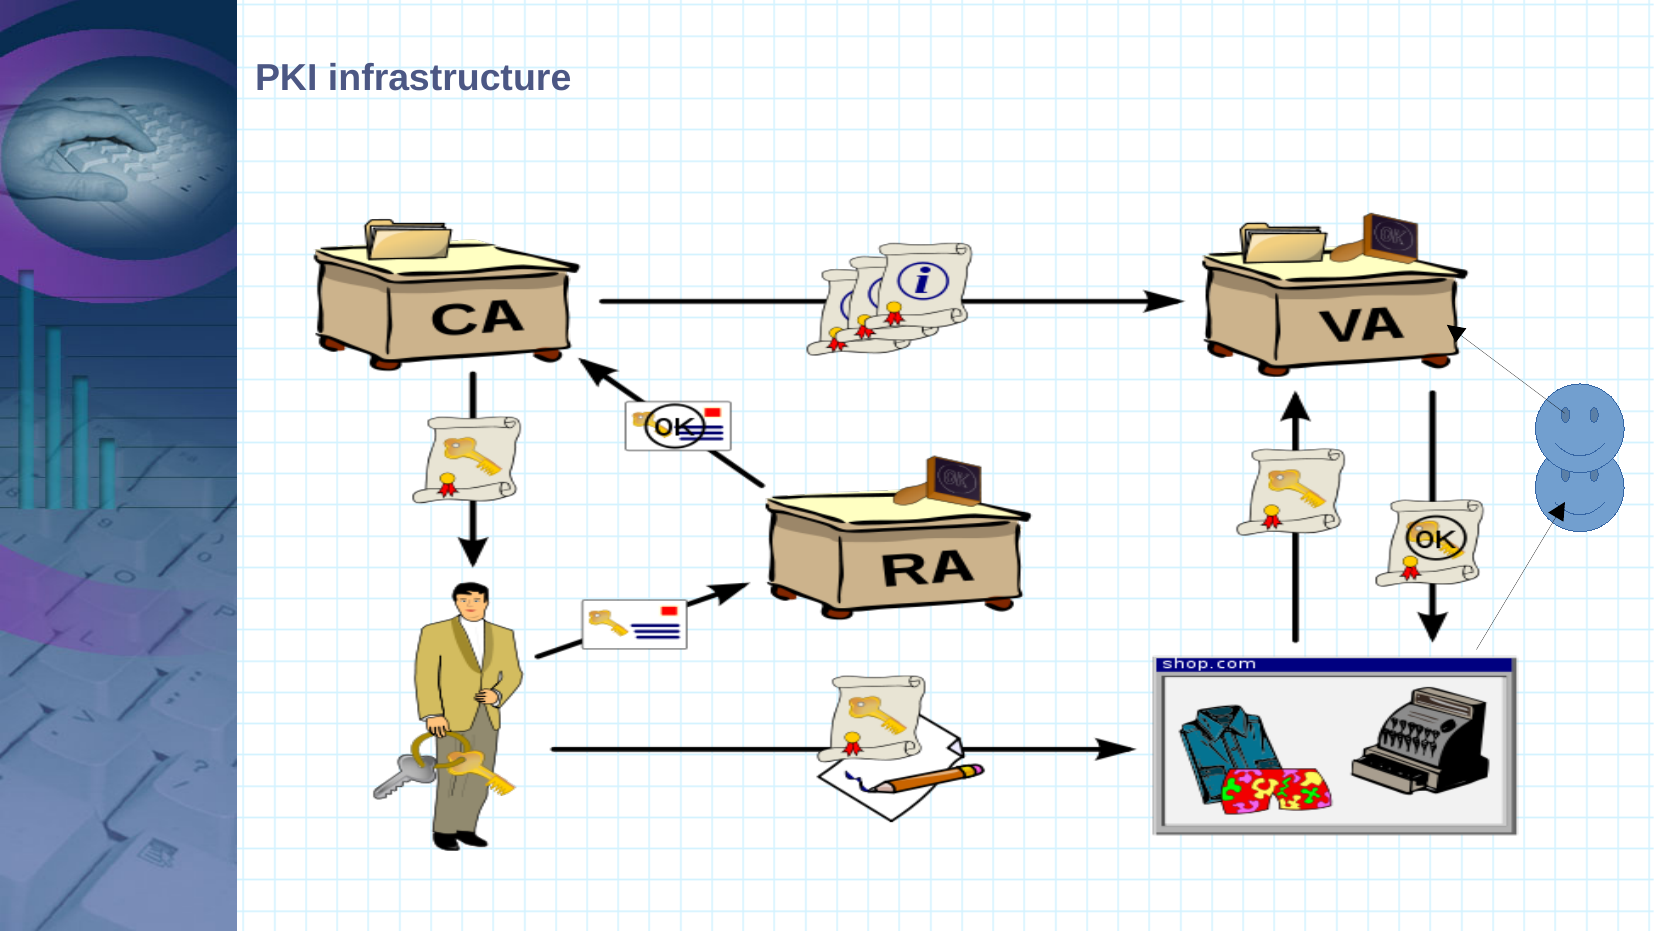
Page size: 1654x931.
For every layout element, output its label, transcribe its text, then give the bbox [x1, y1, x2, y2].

title PKI infrastructure [254, 0, 1640, 156]
text_box [1535, 383, 1625, 532]
picture [0, 0, 1654, 931]
